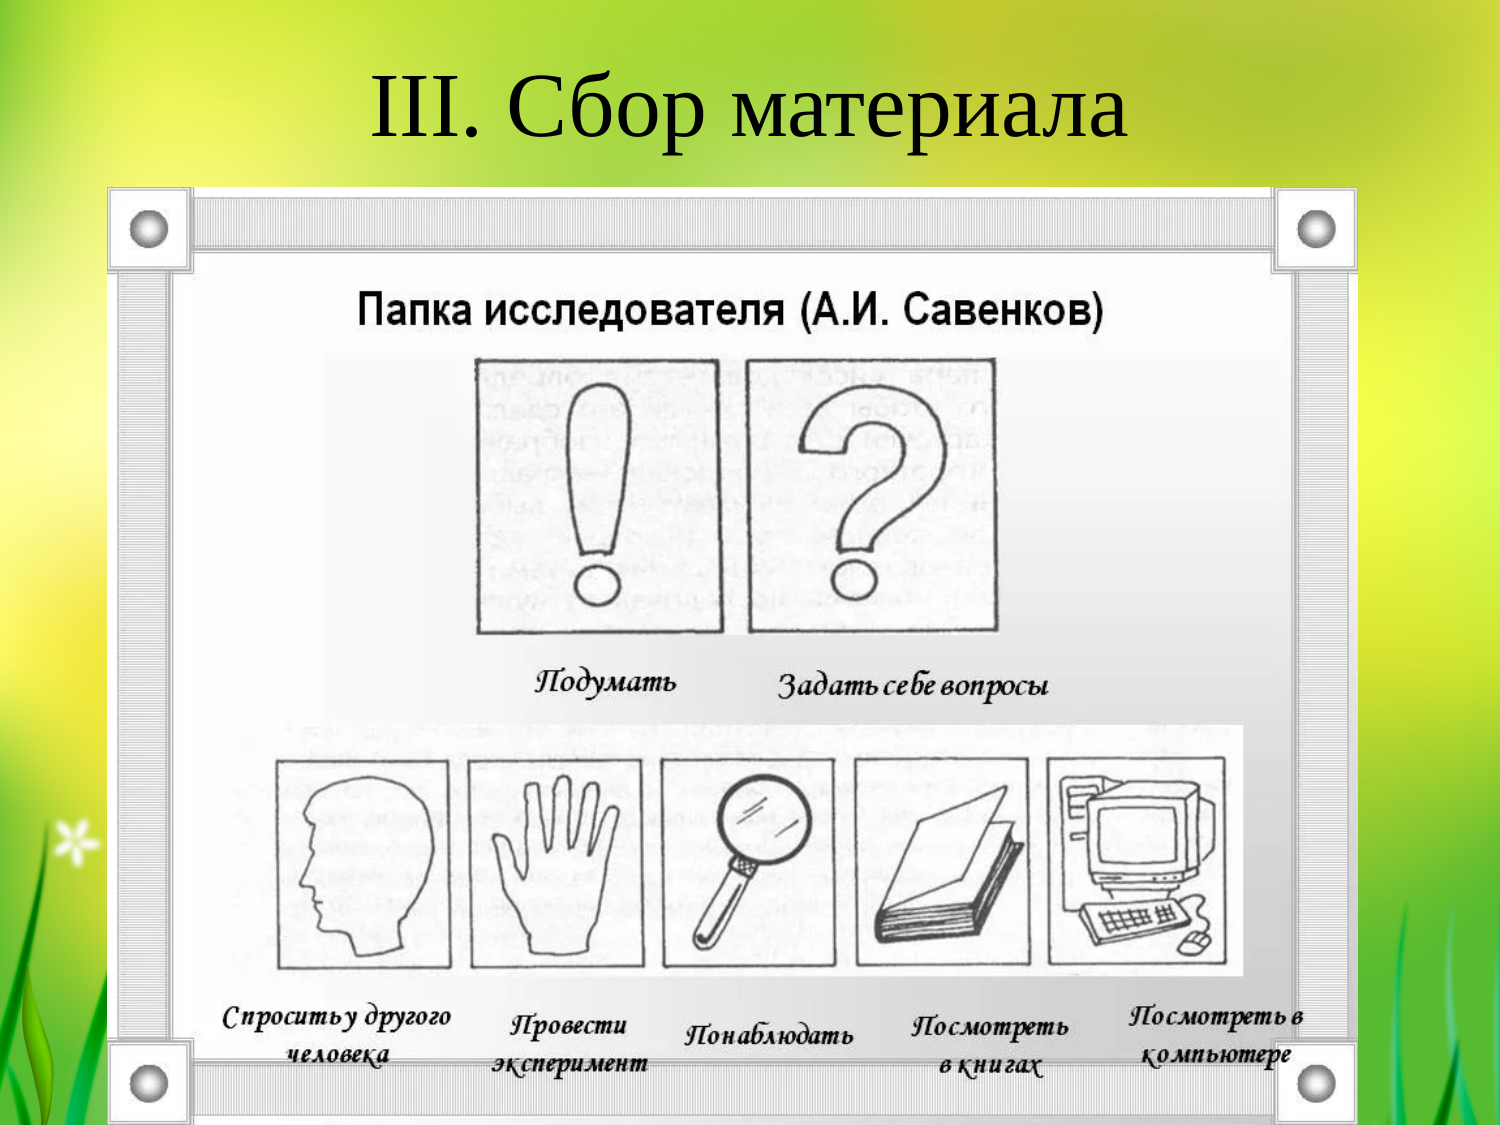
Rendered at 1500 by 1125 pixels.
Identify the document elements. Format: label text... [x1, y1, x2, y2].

title III. Сбор материала [75, 44, 1425, 233]
picture [107, 187, 1358, 1125]
